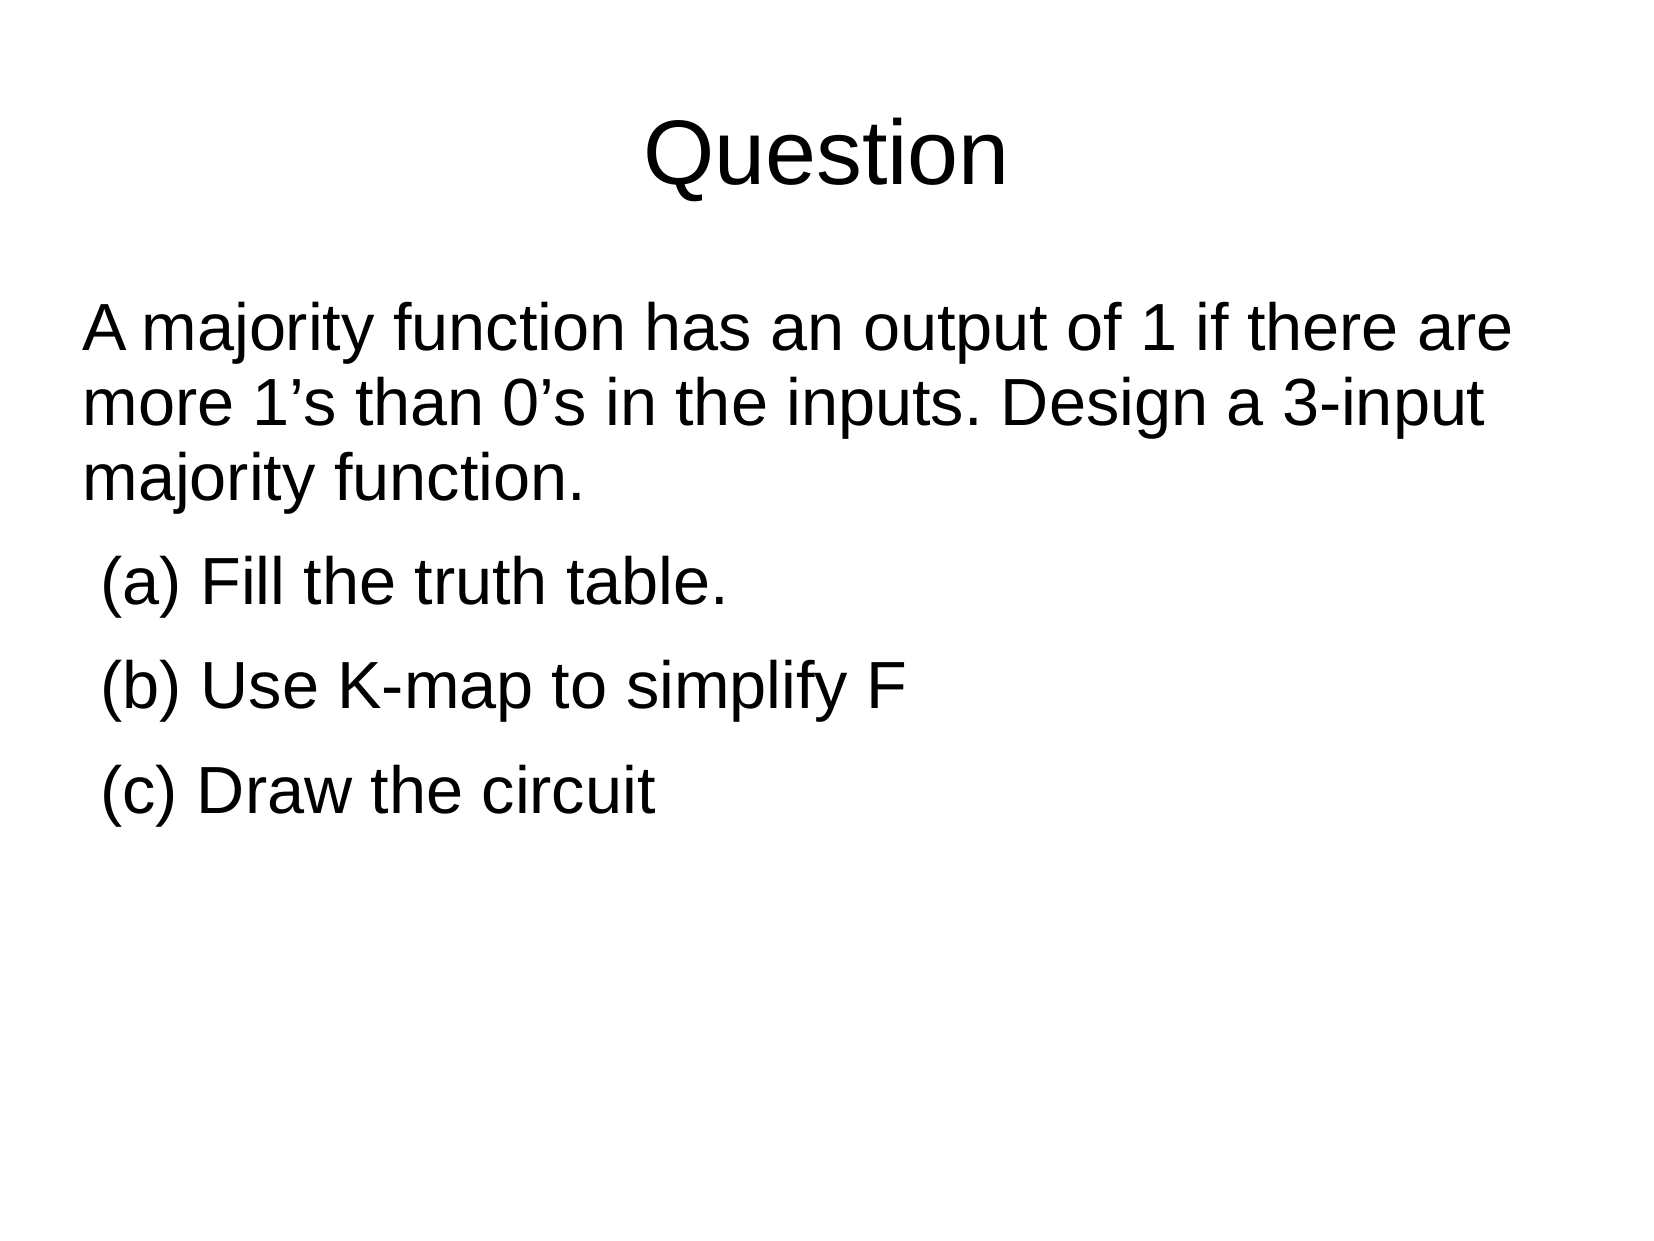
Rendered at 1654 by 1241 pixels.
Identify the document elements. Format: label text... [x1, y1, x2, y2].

title Question [82, 56, 1571, 250]
list A majority function has an output of 1 if there are more 1’s than 0’s in the inputs. Design a 3-input majority function. Fill the truth table. Use K-map to simplify F Draw the circuit [82, 290, 1571, 1094]
